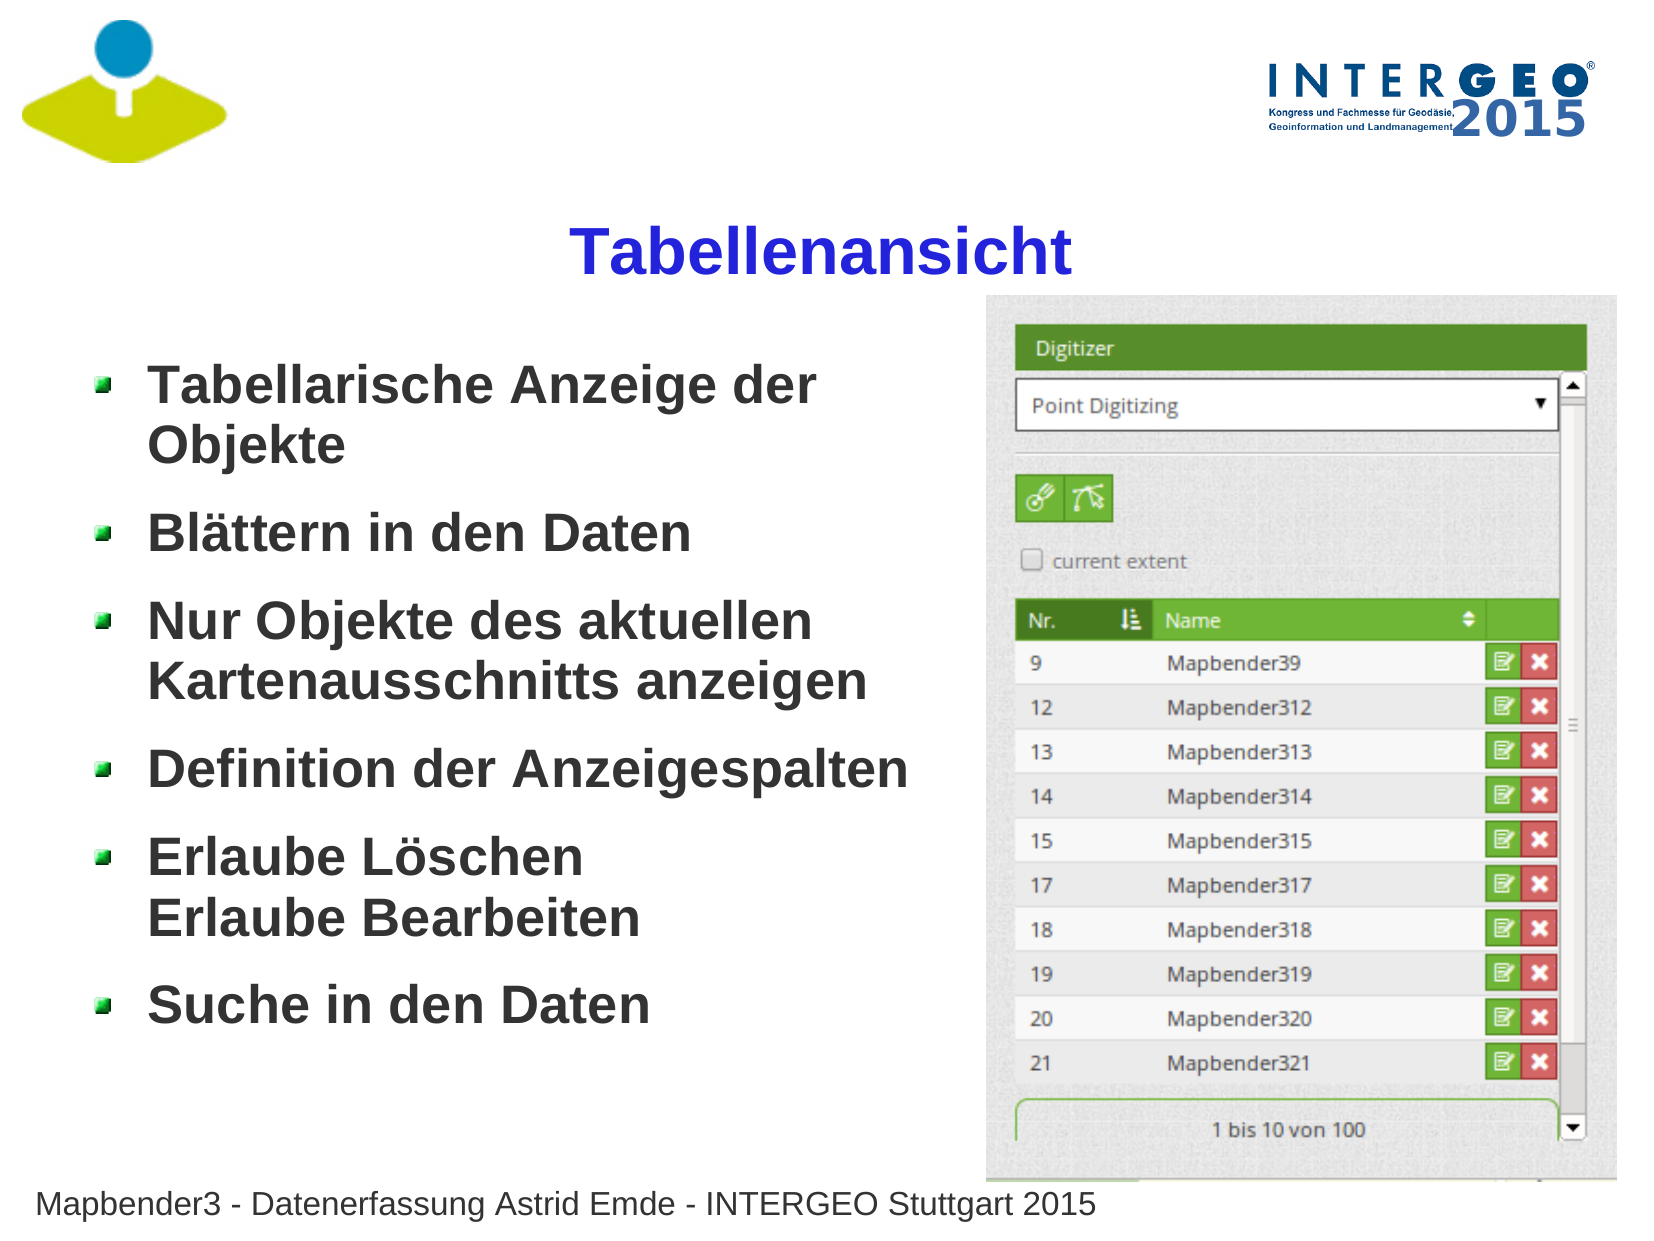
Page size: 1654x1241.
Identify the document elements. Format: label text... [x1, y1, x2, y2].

picture [1269, 61, 1595, 132]
picture [22, 20, 231, 163]
picture [1496, 105, 1507, 130]
picture [986, 295, 1617, 1182]
list Tabellarische Anzeige der Objekte Blättern in den Daten Nur Objekte des aktuellen Kartenausschnitts anzeigen Definition der Anzeigespalten Erlaube Löschen Erlaube Bearbeiten Suche in den Daten [76, 354, 986, 1173]
title Tabellenansicht [76, 177, 1565, 325]
